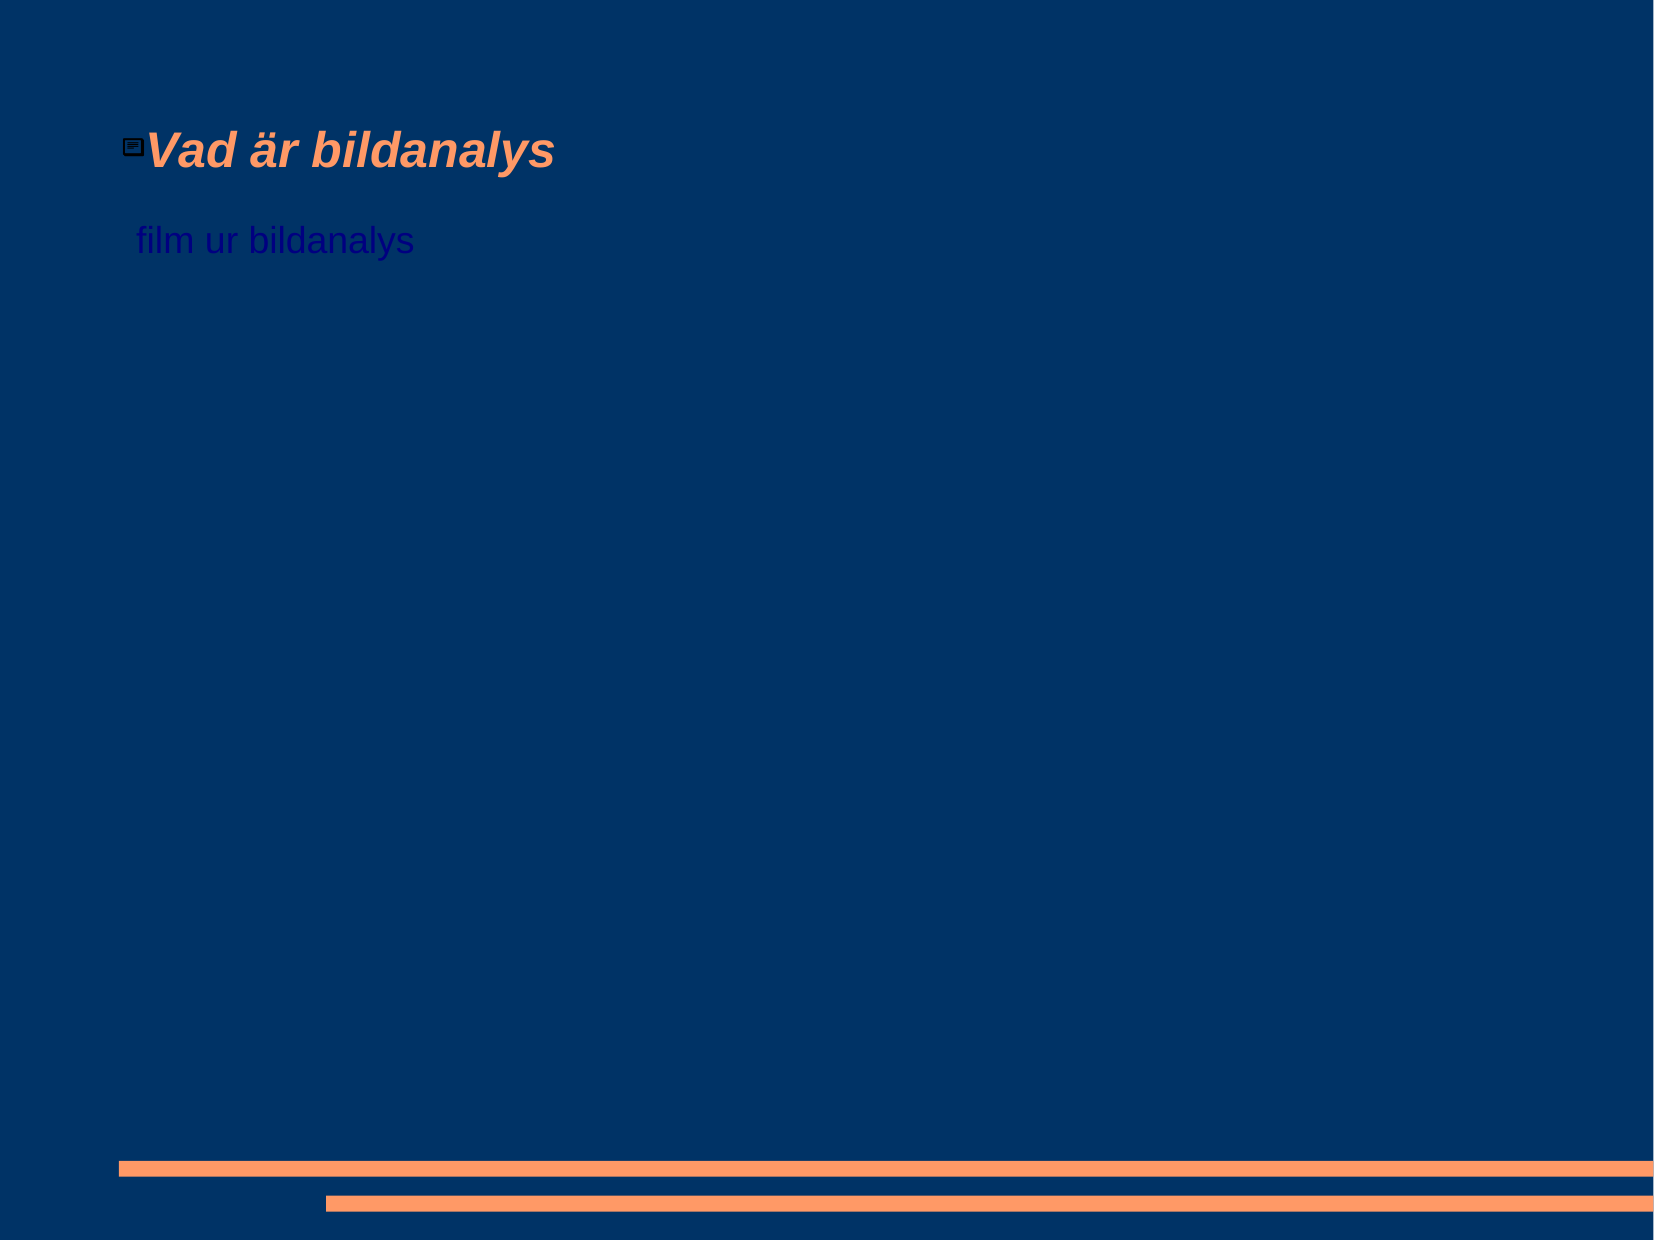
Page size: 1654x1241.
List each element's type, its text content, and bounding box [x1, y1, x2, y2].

title Vad är bildanalys [121, 46, 1534, 254]
text_box film ur bildanalys [121, 212, 490, 284]
